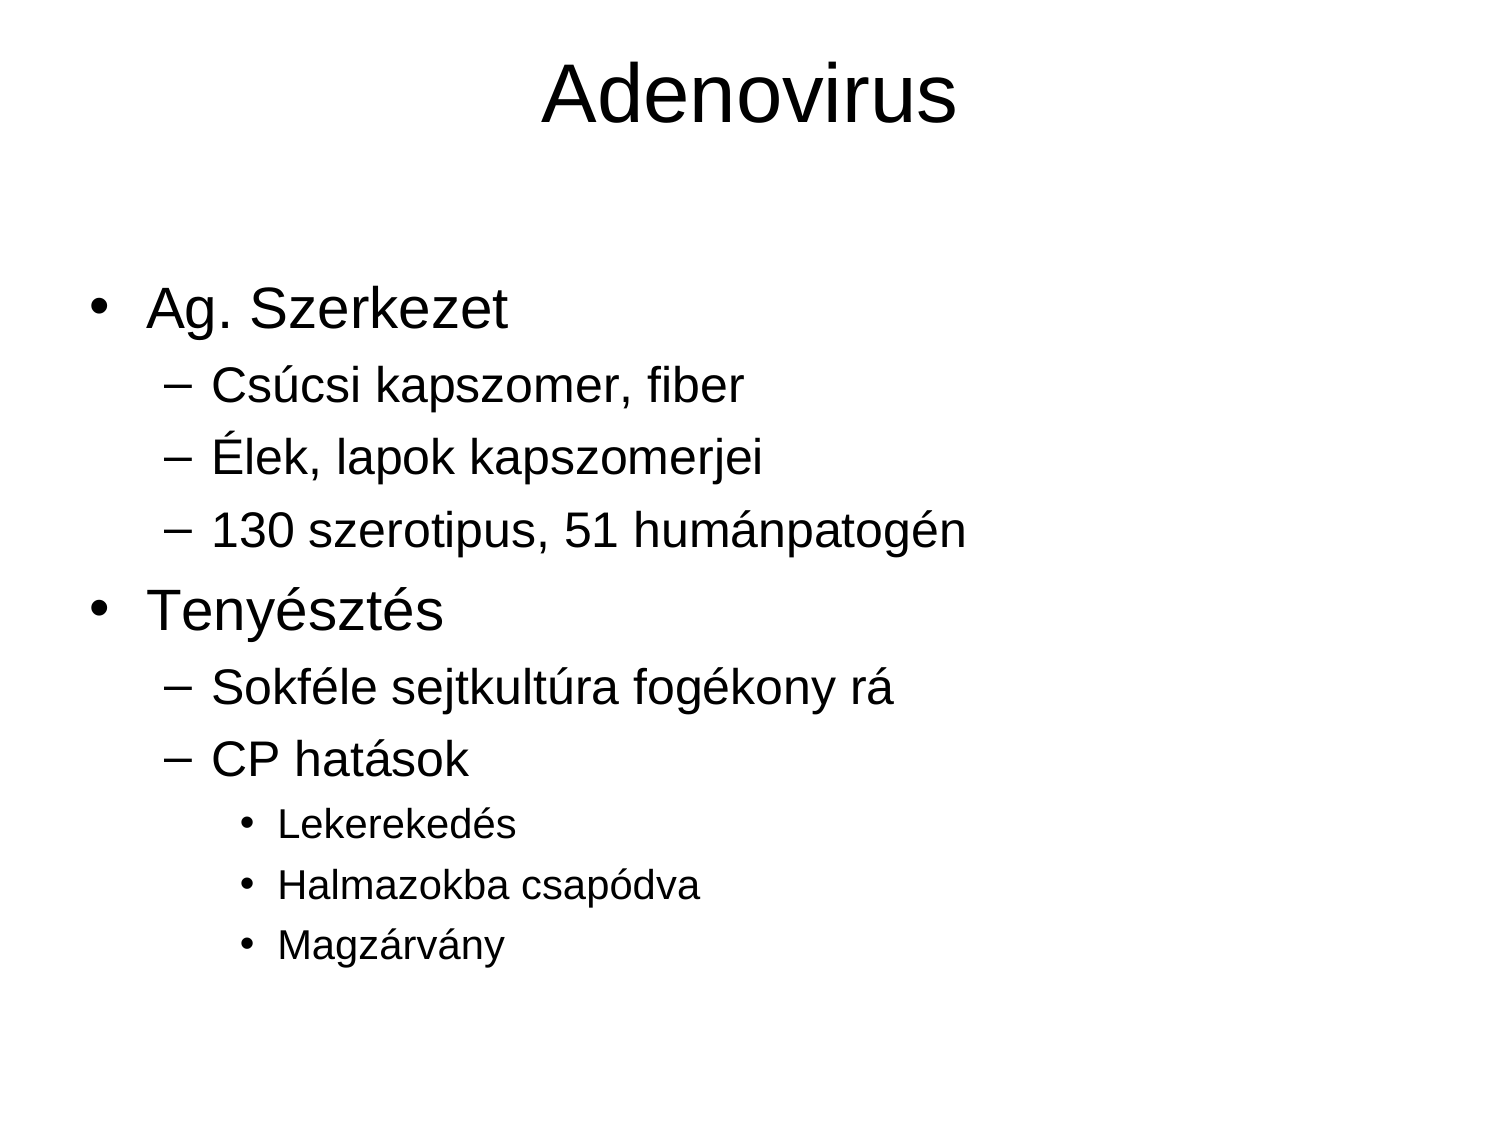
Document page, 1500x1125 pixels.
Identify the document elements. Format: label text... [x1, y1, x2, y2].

title Adenovirus [75, 31, 1426, 247]
list Ag. Szerkezet Csúcsi kapszomer, fiber Élek, lapok kapszomerjei 130 szerotipus, 51 humánpatogén Tenyésztés Sokféle sejtkultúra fogékony rá CP hatások Lekerekedés Halmazokba csapódva Magzárvány [75, 262, 1426, 1005]
